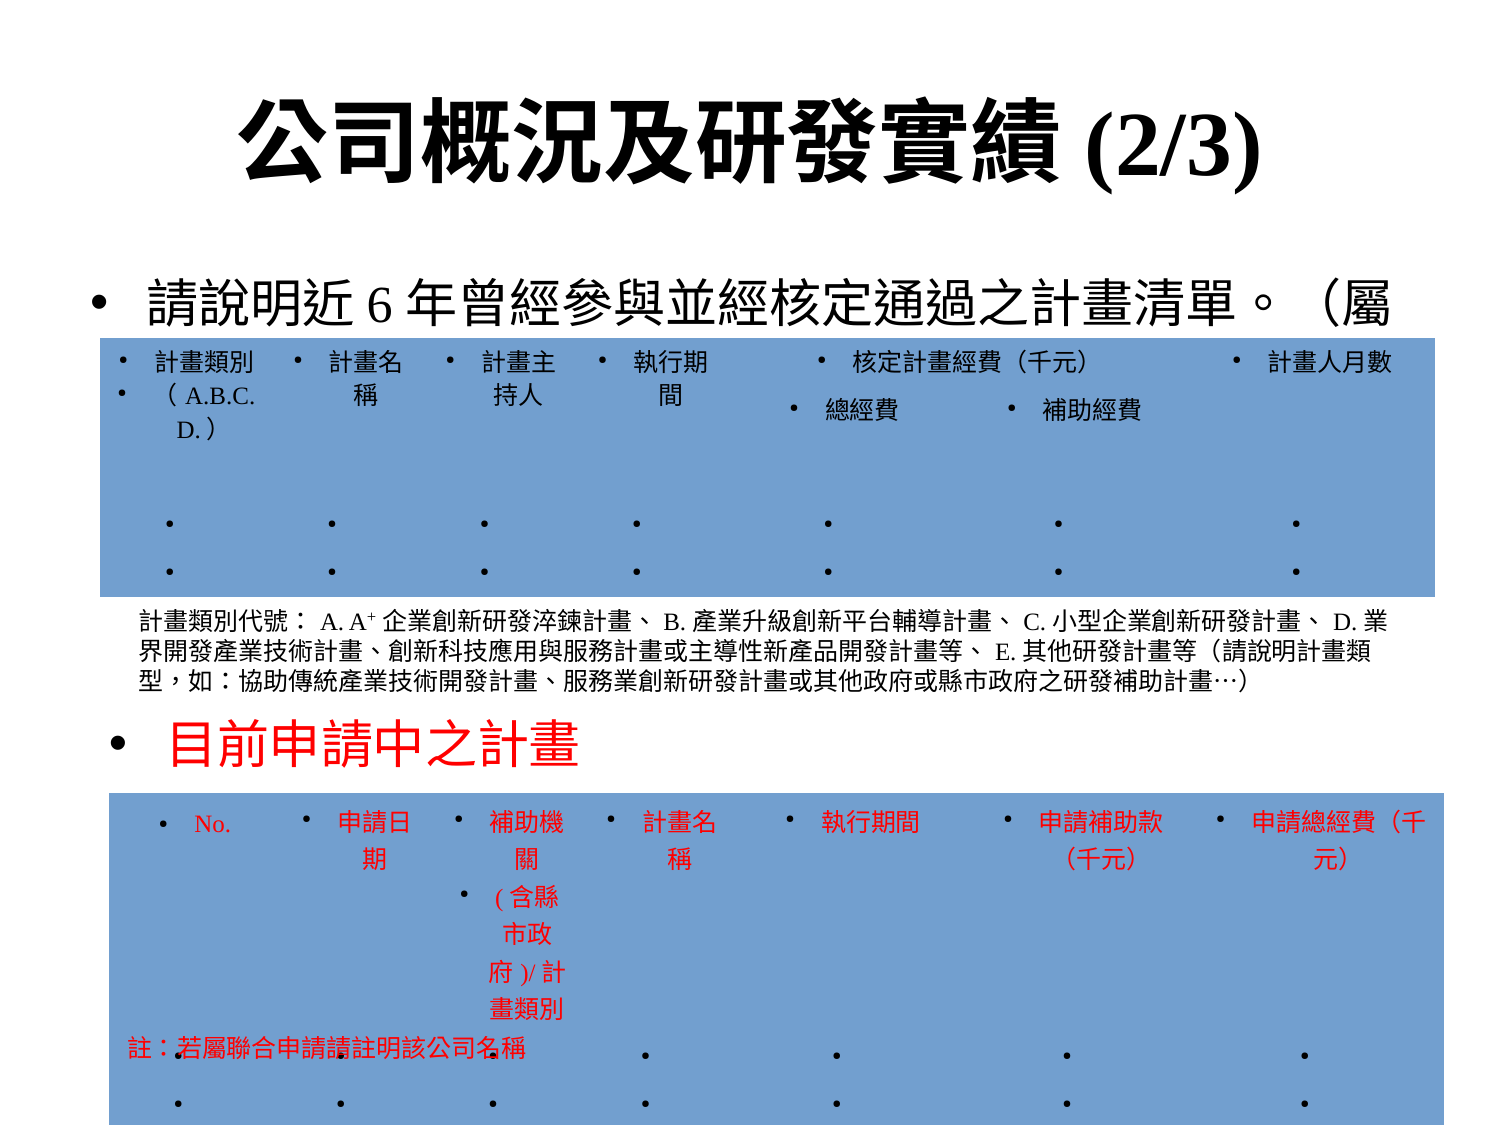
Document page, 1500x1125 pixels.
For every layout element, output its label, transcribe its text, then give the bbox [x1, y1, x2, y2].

table_cell 補助經費 [960, 386, 1190, 501]
table_cell [969, 1081, 1199, 1125]
table_cell [730, 501, 960, 549]
table_header 計畫名稱 [586, 793, 738, 1025]
table_cell [586, 1070, 738, 1081]
text_box 計畫類別代號：A. A+企業創新研發淬鍊計畫、B.產業升級創新平台輔導計畫、C.小型企業創新研發計畫、D.業界開發產業技術計畫、創新科技應用與服務計畫或主導性新產品開發計畫等、E.其他研發計畫等（請說明計畫類型，如：協助傳統產業技術開發計畫、服務業創新研發計畫或其他政府或縣市政府之研發補助計畫…） [124, 598, 1412, 703]
table_header 計畫類別 （A.B.C.D.） [100, 338, 273, 501]
table_cell [281, 1070, 433, 1081]
list 請說明近6年曾經參與並經核定通過之計畫清單。（屬聯合申請者請分開表列） [92, 196, 1443, 752]
text_box 註：若屬聯合申請請註明該公司名稱 [112, 1025, 1400, 1070]
table_cell [960, 501, 1190, 549]
table_cell [738, 1070, 969, 1081]
table_cell [425, 549, 577, 597]
table_cell [738, 1081, 969, 1125]
table_cell [281, 1081, 433, 1125]
table_cell 總經費 [730, 386, 960, 501]
table_cell [273, 549, 425, 597]
table_header 申請總經費（千元） [1199, 793, 1444, 1033]
table_cell [109, 1081, 281, 1125]
title 公司概況及研發實績(2/3) [75, 45, 1426, 233]
table_header 執行期間 [738, 793, 969, 1025]
table_cell [1199, 1033, 1444, 1081]
table_cell [577, 549, 730, 597]
text_box 目前申請中之計畫 [93, 704, 1444, 1102]
table_cell [425, 501, 577, 549]
table_cell [273, 501, 425, 549]
table_cell [1199, 1081, 1444, 1125]
table_cell [433, 1070, 586, 1081]
table_header 申請日期 [281, 793, 433, 1025]
table_cell [433, 1081, 586, 1125]
table_cell [960, 549, 1190, 597]
table_cell [1190, 501, 1435, 549]
table_cell [100, 501, 273, 549]
table_header No. [109, 793, 281, 1033]
table_cell [730, 549, 960, 597]
table_cell [1190, 549, 1435, 597]
table_header 補助機關 (含縣市政府)/計畫類別 [433, 793, 586, 1025]
table_cell [586, 1081, 738, 1125]
table_cell [577, 501, 730, 549]
table_header 核定計畫經費（千元） [730, 338, 1190, 386]
table_cell [969, 1070, 1199, 1081]
table_header 計畫名稱 [273, 338, 425, 501]
table_cell [109, 1033, 281, 1081]
table_header 計畫人月數 [1190, 338, 1435, 501]
table_header 申請補助款（千元） [969, 793, 1199, 1025]
table_header 執行期間 [577, 338, 730, 501]
table_header 計畫主持人 [425, 338, 577, 501]
table_cell [100, 549, 273, 597]
